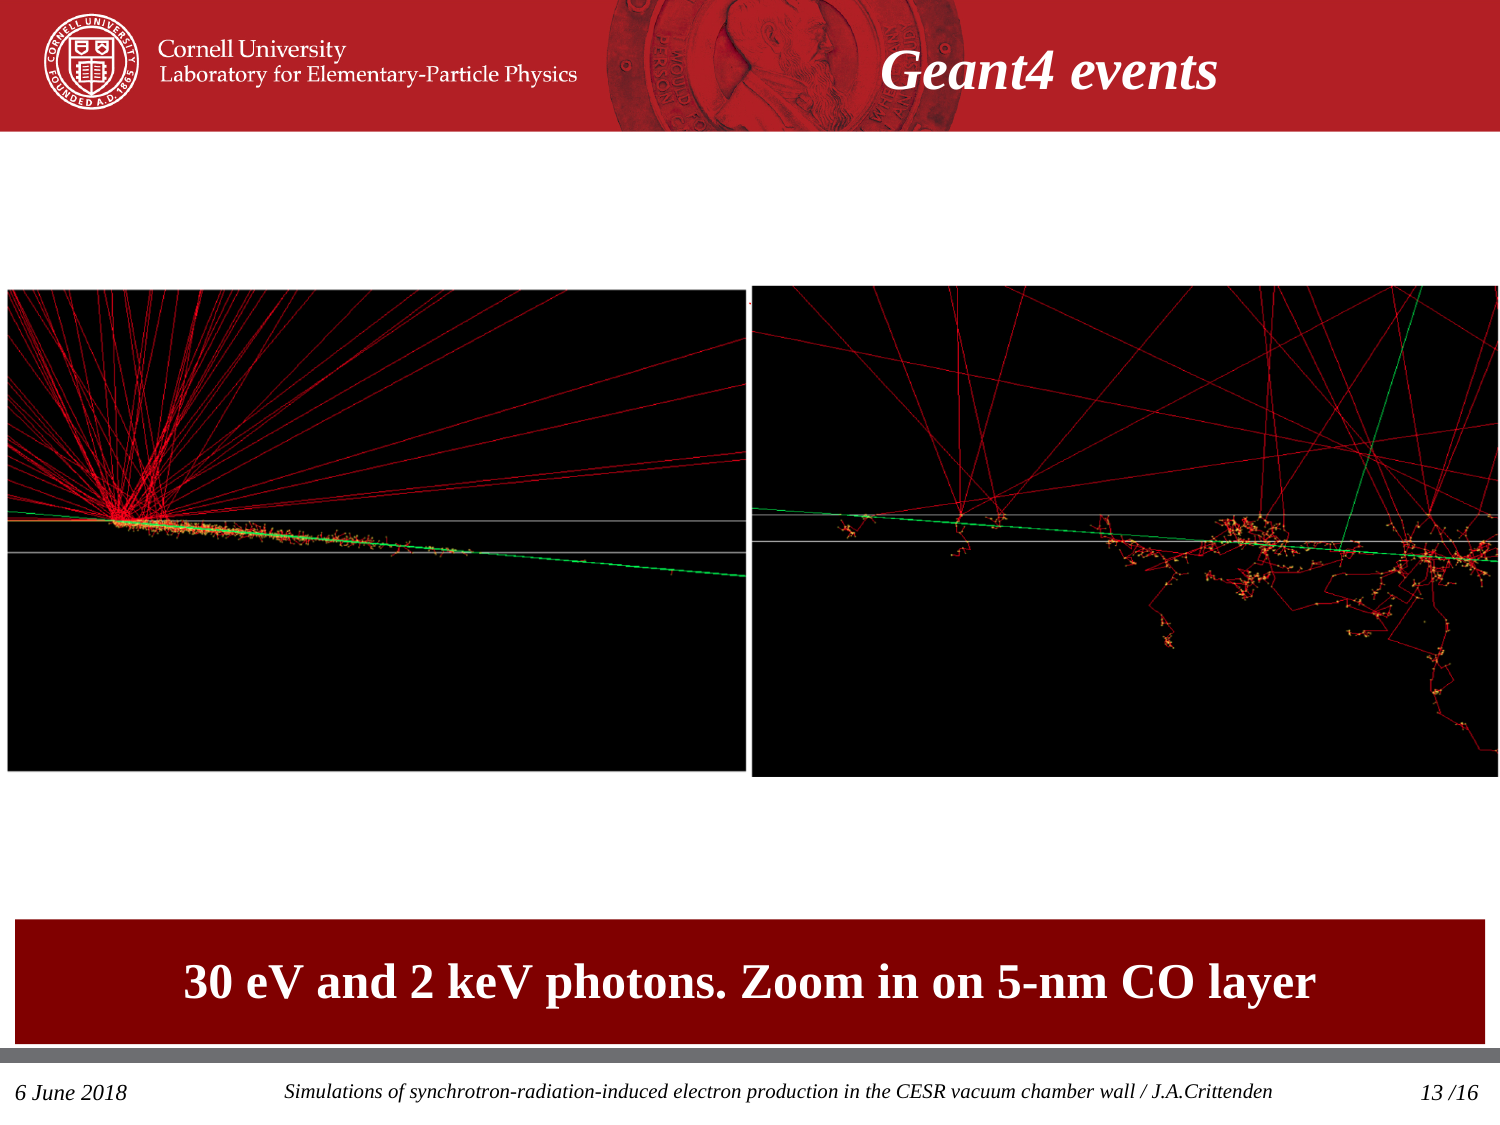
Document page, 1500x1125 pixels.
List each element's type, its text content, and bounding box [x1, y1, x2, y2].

picture [0, 0, 600, 132]
title Geant4 events [600, 0, 1500, 144]
picture [0, 285, 1500, 777]
text_box 30 eV and 2 keV photons. Zoom in on 5-nm CO layer [15, 919, 1486, 1045]
